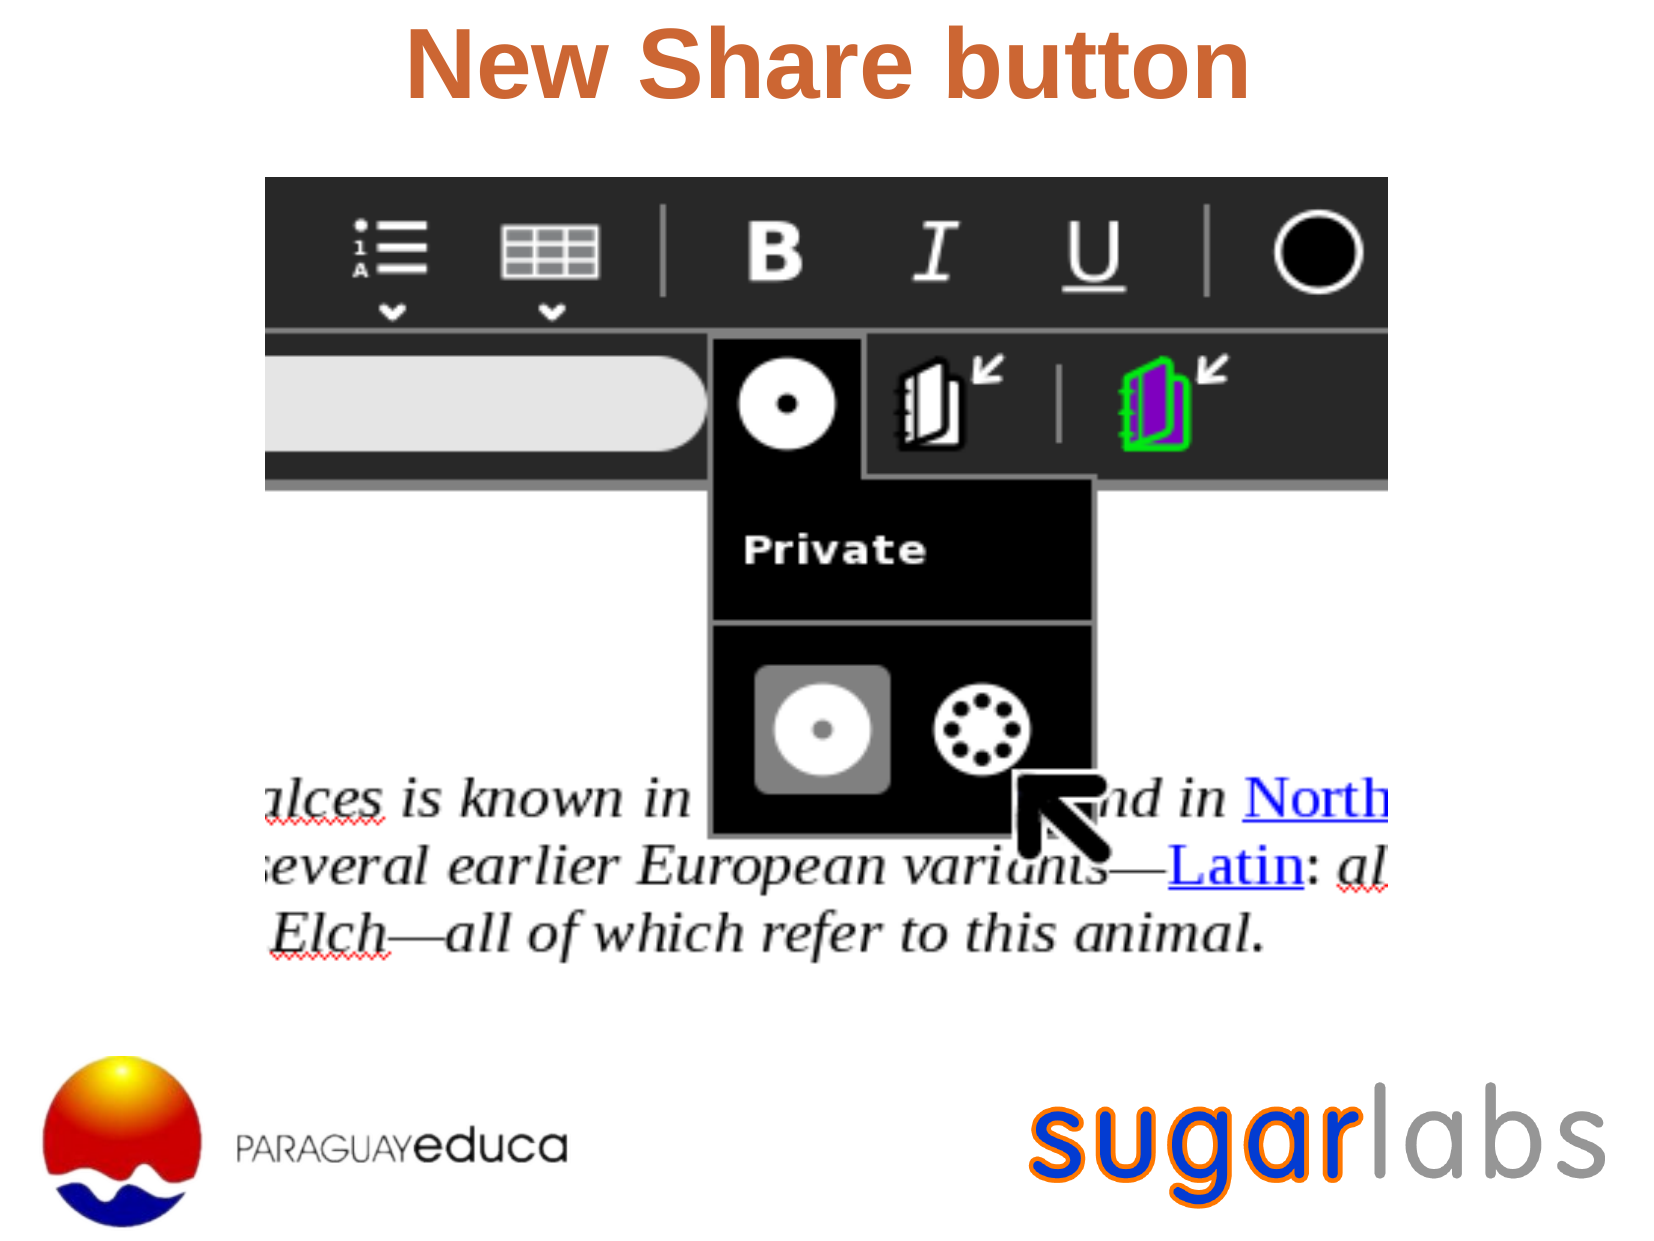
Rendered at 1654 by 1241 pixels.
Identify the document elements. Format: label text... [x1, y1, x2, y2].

picture [265, 177, 1388, 975]
picture [978, 1031, 1654, 1241]
picture [33, 1056, 579, 1236]
title New Share button [84, 0, 1573, 136]
